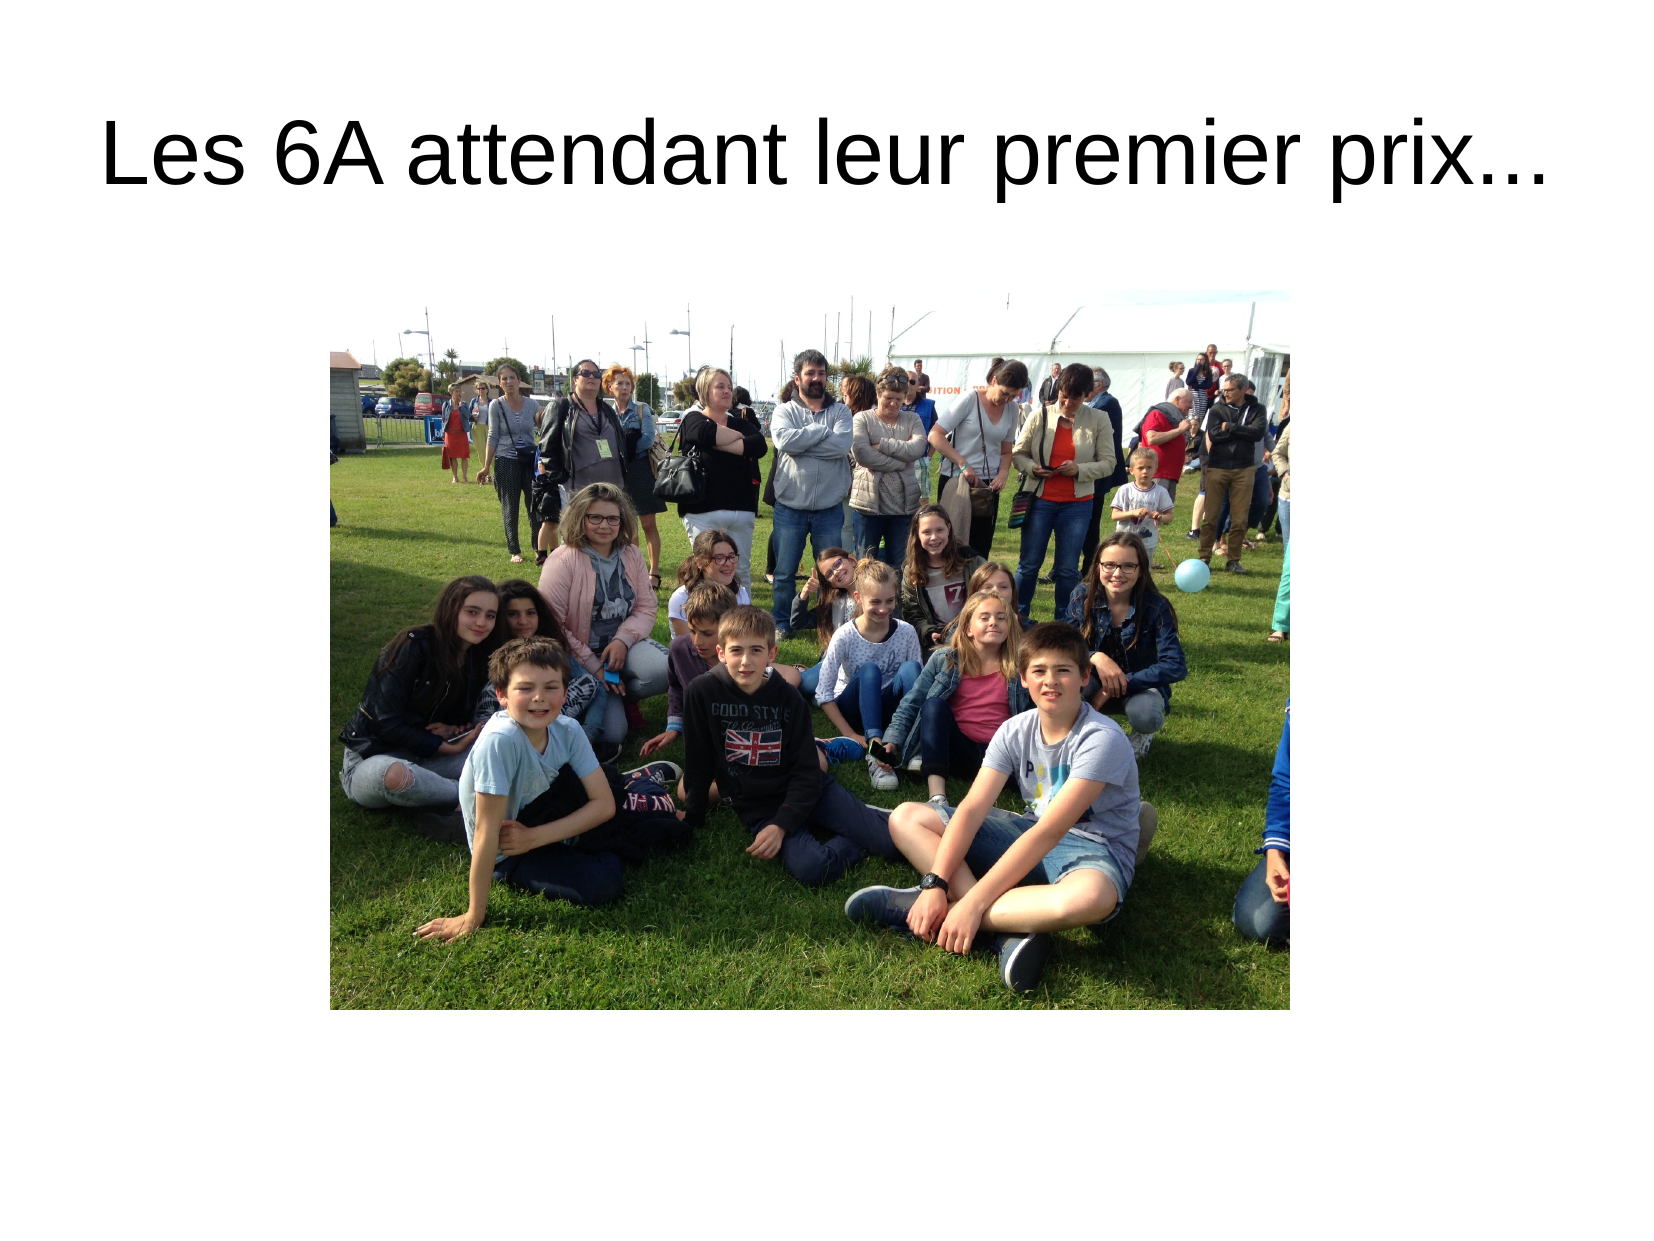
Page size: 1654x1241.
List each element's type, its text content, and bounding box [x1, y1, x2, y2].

title Les 6A attendant leur premier prix... [82, 49, 1571, 257]
picture [330, 290, 1290, 1010]
